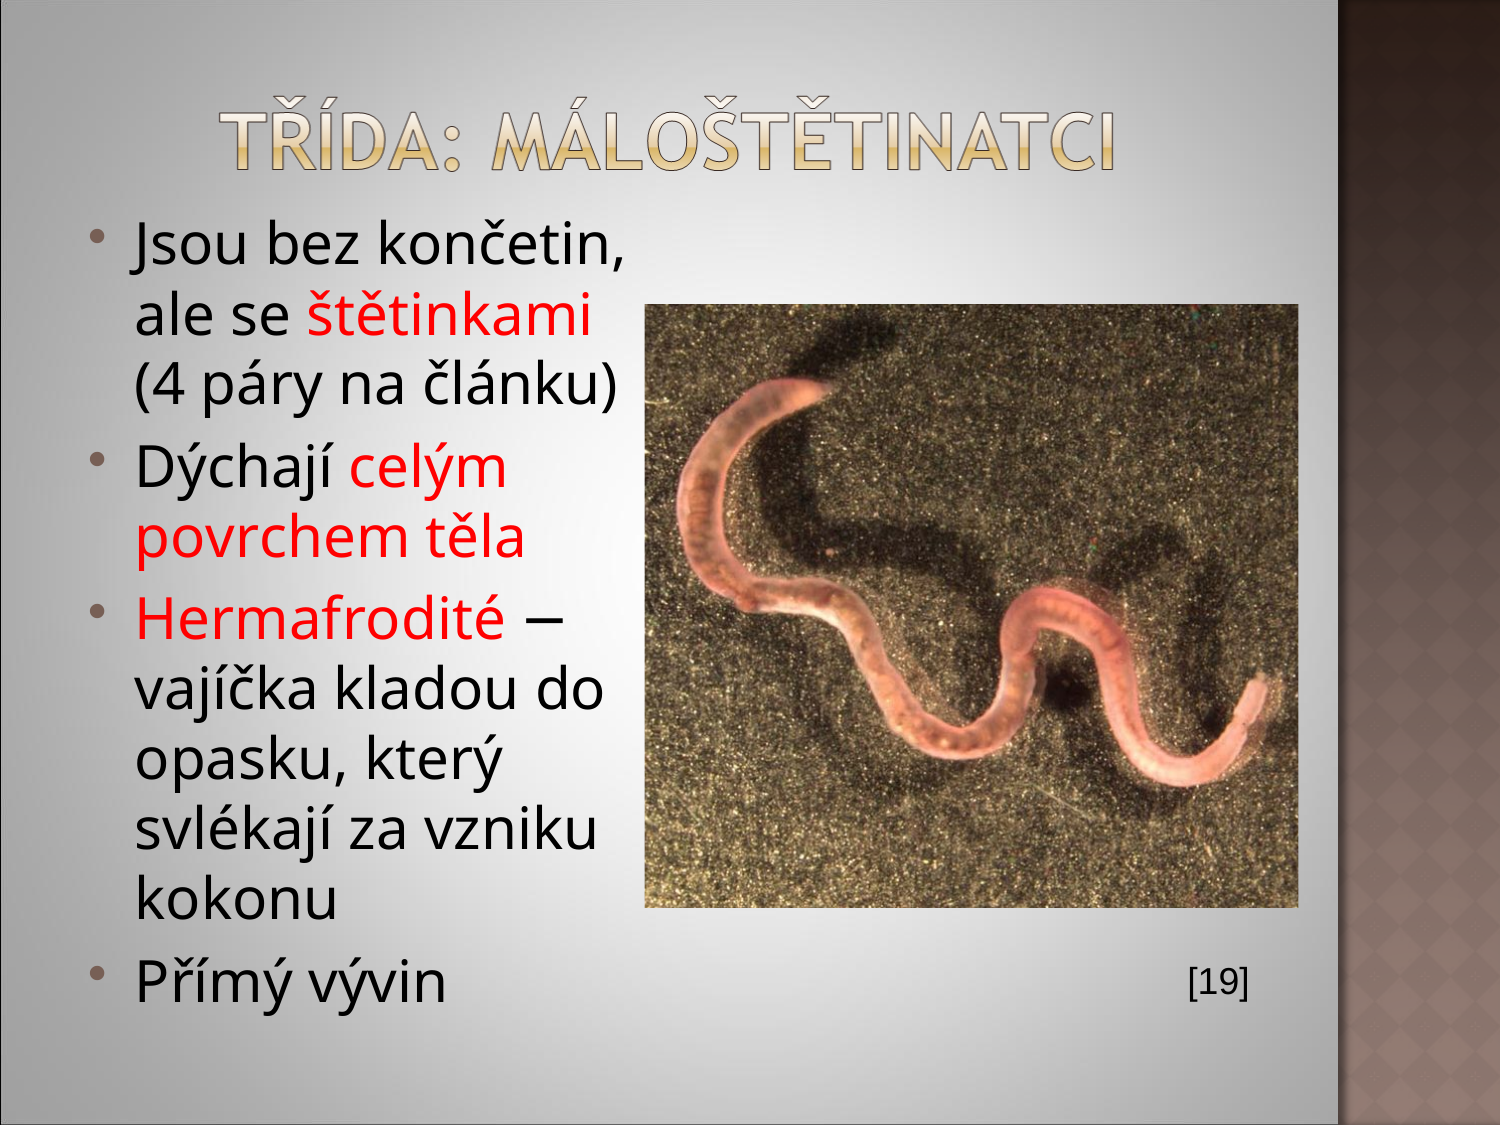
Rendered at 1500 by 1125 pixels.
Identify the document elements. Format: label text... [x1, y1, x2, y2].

picture [0, 0, 1500, 1125]
text_box [19] [1172, 949, 1265, 1010]
text_box [644, 304, 1299, 908]
list Jsou bez končetin, ale se štětinkami (4 páry na článku) Dýchají celým povrchem těla Hermafrodité − vajíčka kladou do opasku, který svlékají za vzniku kokonu Přímý vývin [74, 199, 653, 1022]
text_box [73, 52, 1265, 189]
